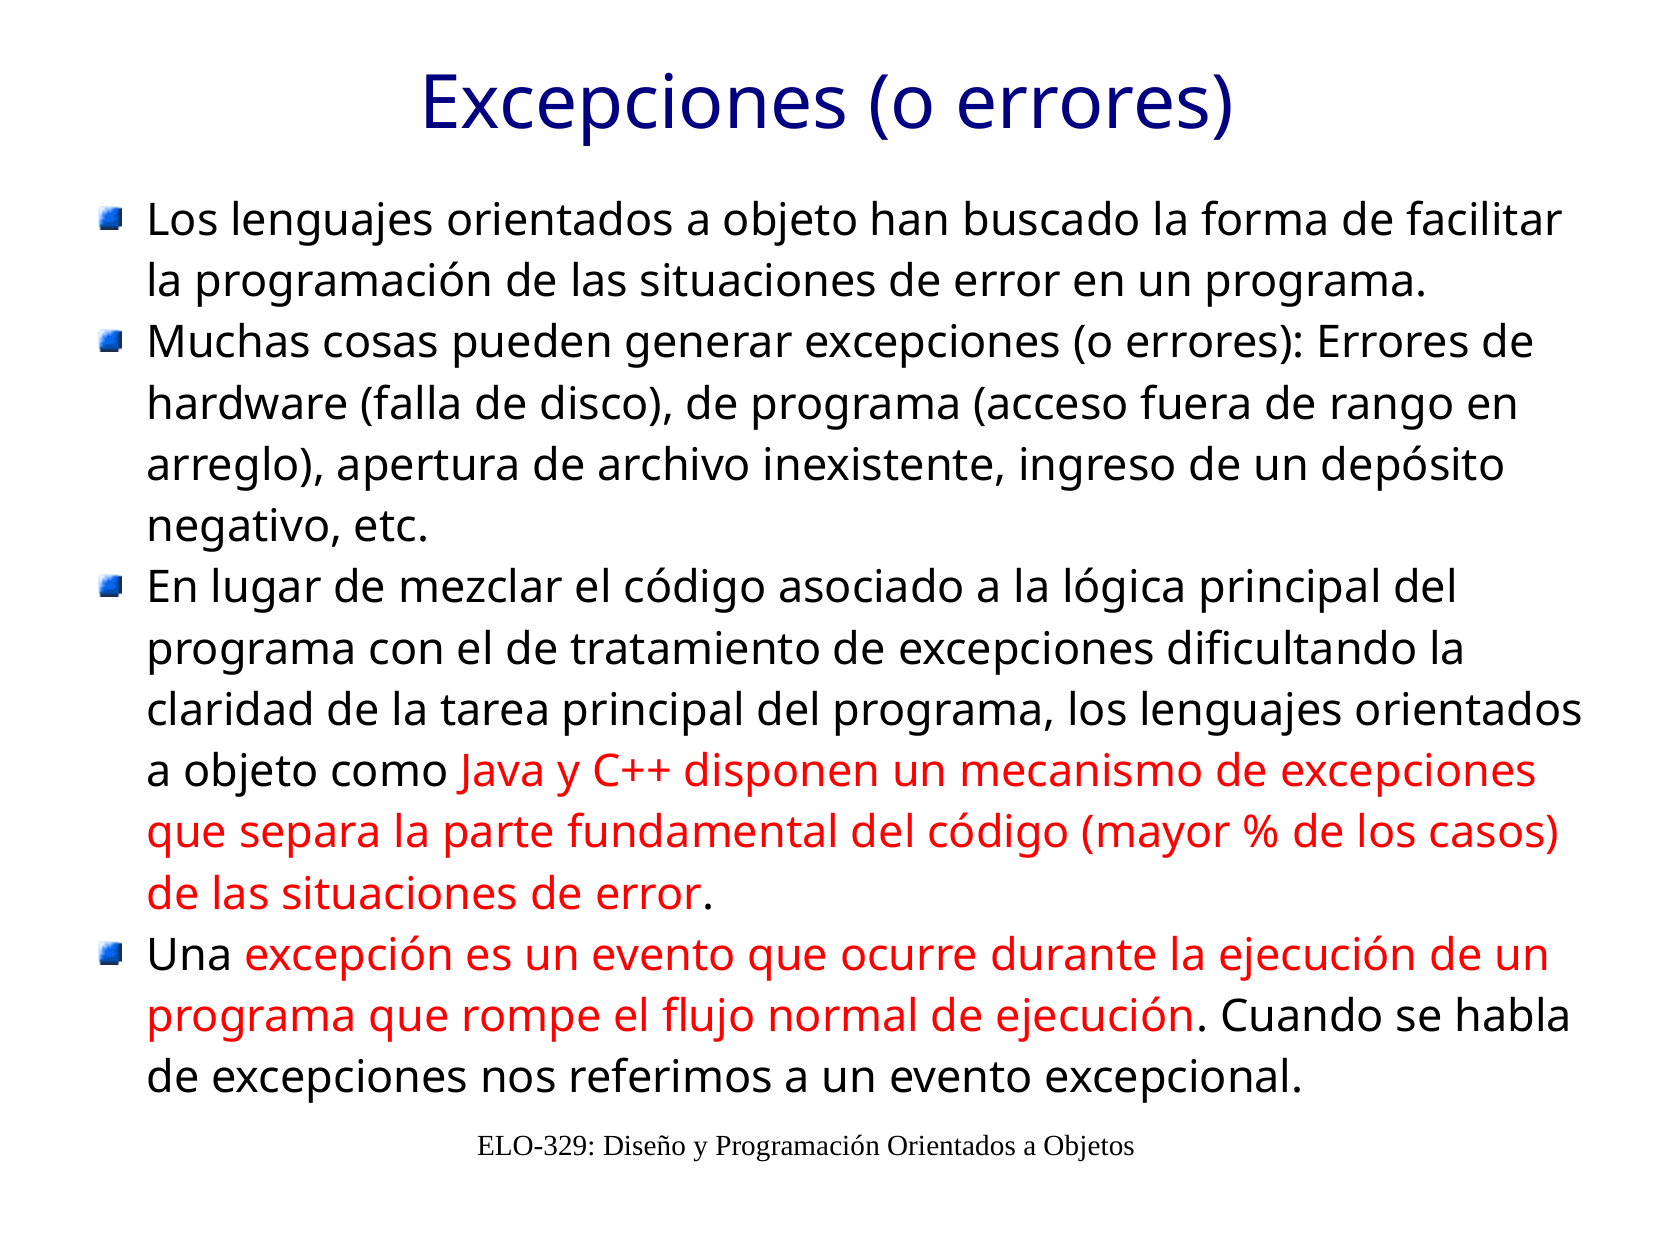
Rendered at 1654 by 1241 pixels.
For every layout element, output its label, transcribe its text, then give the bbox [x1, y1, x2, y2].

list Los lenguajes orientados a objeto han buscado la forma de facilitar la programación de las situaciones de error en un programa. Muchas cosas pueden generar excepciones (o errores): Errores de hardware (falla de disco), de programa (acceso fuera de rango en arreglo), apertura de archivo inexistente, ingreso de un depósito negativo, etc. En lugar de mezclar el código asociado a la lógica principal del programa con el de tratamiento de excepciones dificultando la claridad de la tarea principal del programa, los lenguajes orientados a objeto como Java y C++ disponen un mecanismo de excepciones que separa la parte fundamental del código (mayor % de los casos) de las situaciones de error. Una excepción es un evento que ocurre durante la ejecución de un programa que rompe el flujo normal de ejecución. Cuando se habla de excepciones nos referimos a un evento excepcional. [82, 187, 1613, 1126]
title Excepciones (o errores)‏ [82, 49, 1571, 151]
